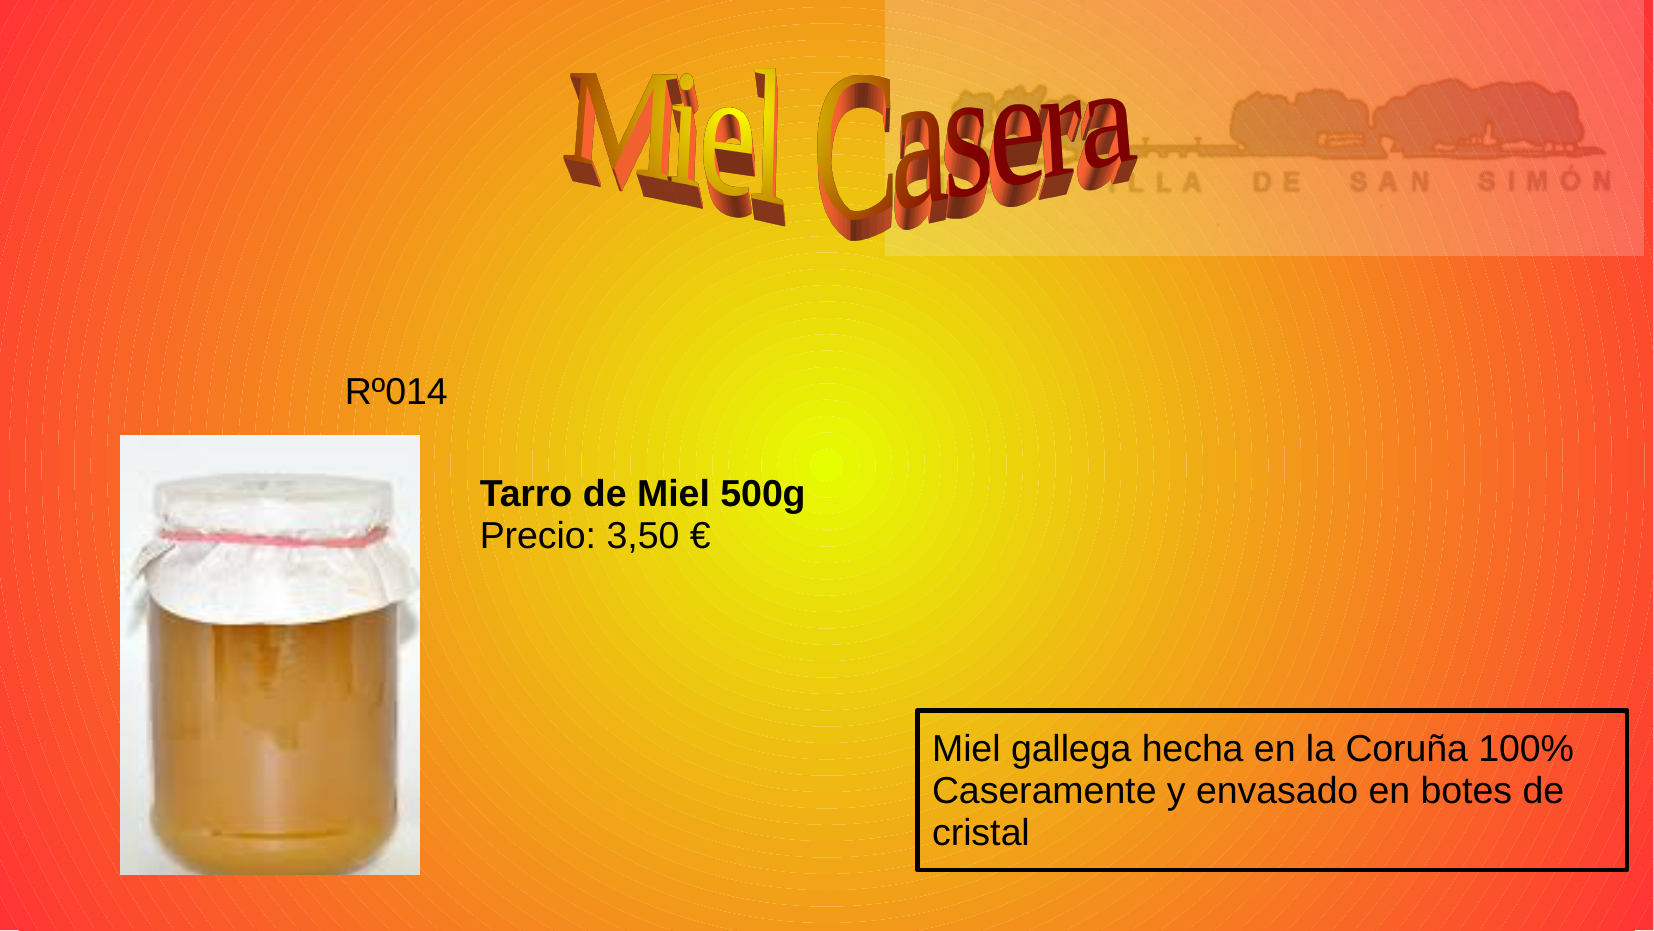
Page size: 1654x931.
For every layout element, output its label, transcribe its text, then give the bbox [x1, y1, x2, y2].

text_box Miel gallega hecha en la Coruña 100% Caseramente y envasado en botes de cristal [917, 720, 1627, 861]
text_box Tarro de Miel 500g Precio: 3,50 € [465, 465, 1111, 564]
picture [120, 435, 420, 875]
picture [885, 0, 1644, 256]
text_box Rº014 [330, 363, 841, 421]
